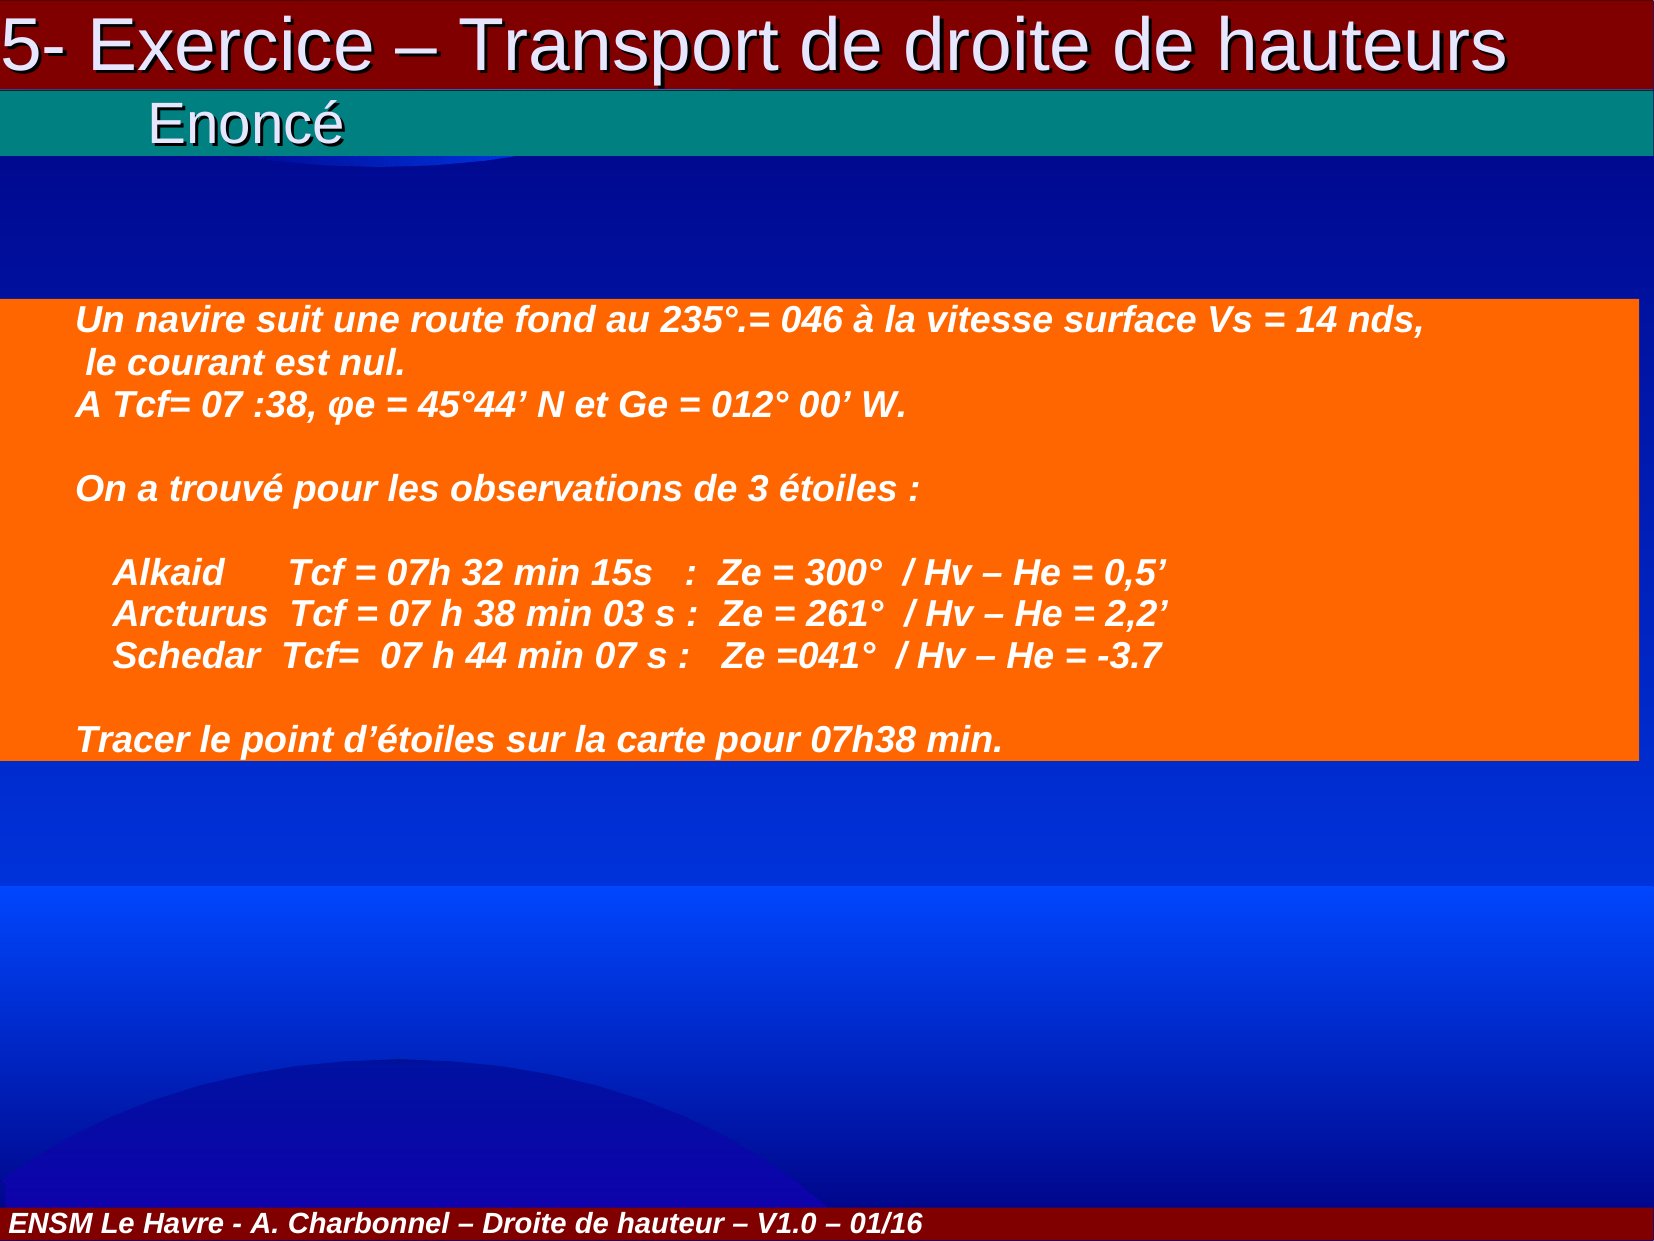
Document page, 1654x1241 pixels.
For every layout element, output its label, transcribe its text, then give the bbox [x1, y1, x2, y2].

text_box ENSM Le Havre - A. Charbonnel – Droite de hauteur – V1.0 – 01/16 [0, 1207, 1654, 1241]
title 5- Exercice – Transport de droite de hauteurs [0, 0, 1654, 89]
title Enoncé [0, 90, 1654, 156]
text_box Un navire suit une route fond au 235°.= 046 à la vitesse surface Vs = 14 nds, le courant est nul. A Tcf= 07 :38, φe = 45°44’ N et Ge = 012° 00’ W. On a trouvé pour les observations de 3 étoiles : Alkaid Tcf = 07h 32 min 15s : Ze = 300° / Hv – He = 0,5’ Arcturus Tcf = 07 h 38 min 03 s : Ze = 261° / Hv – He = 2,2’ Schedar Tcf= 07 h 44 min 07 s : Ze =041° / Hv – He = -3.7 Tracer le point d’étoiles sur la carte pour 07h38 min. [0, 298, 1640, 761]
